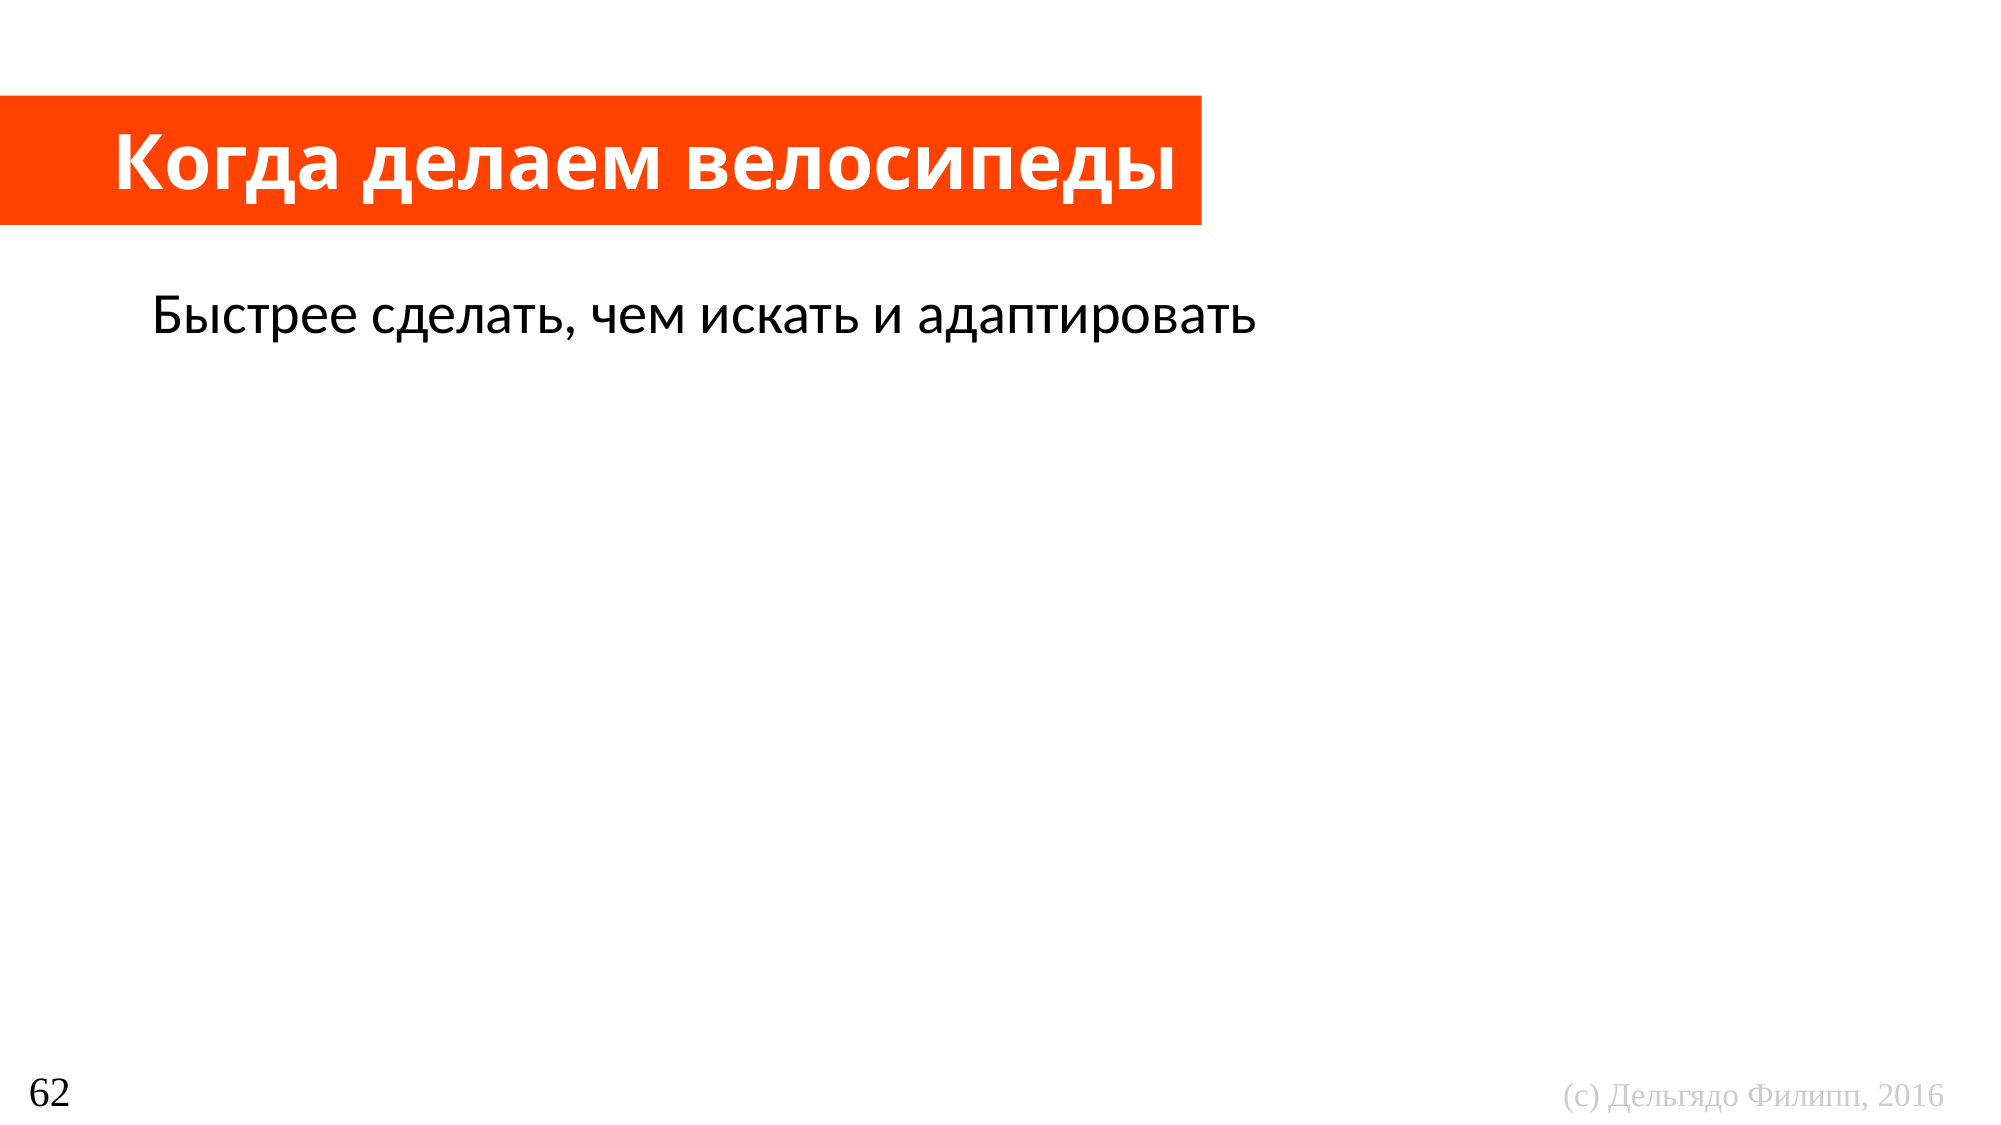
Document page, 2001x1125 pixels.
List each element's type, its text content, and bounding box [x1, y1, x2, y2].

list Быстрее сделать, чем искать и адаптировать [137, 282, 1878, 1004]
title Когда делаем велосипеды [0, 95, 1202, 225]
